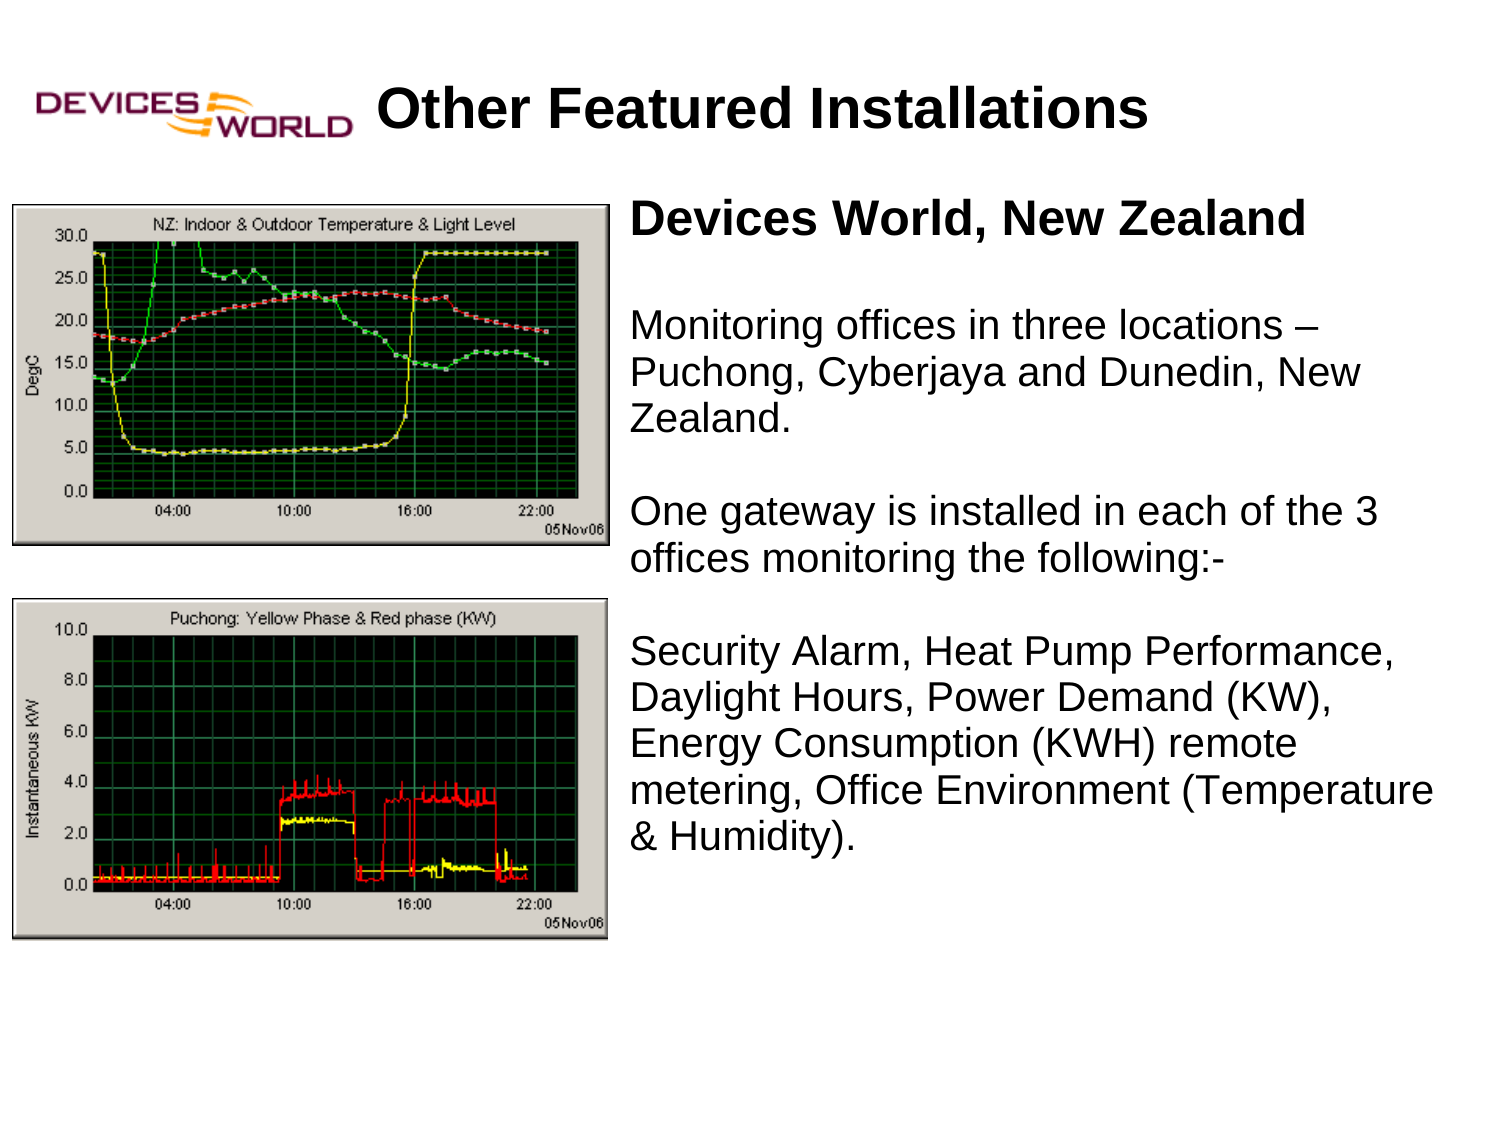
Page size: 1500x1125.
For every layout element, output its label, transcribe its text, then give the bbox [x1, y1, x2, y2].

text_box Devices World, New Zealand Monitoring offices in three locations – Puchong, Cyberjaya and Dunedin, New Zealand. One gateway is installed in each of the 3 offices monitoring the following:- Security Alarm, Heat Pump Performance, Daylight Hours, Power Demand (KW), Energy Consumption (KWH) remote metering, Office Environment (Temperature & Humidity). [614, 182, 1469, 970]
picture [22, 74, 364, 151]
text_box Other Featured Installations [361, 68, 1198, 149]
picture [12, 598, 608, 941]
picture [12, 204, 610, 546]
